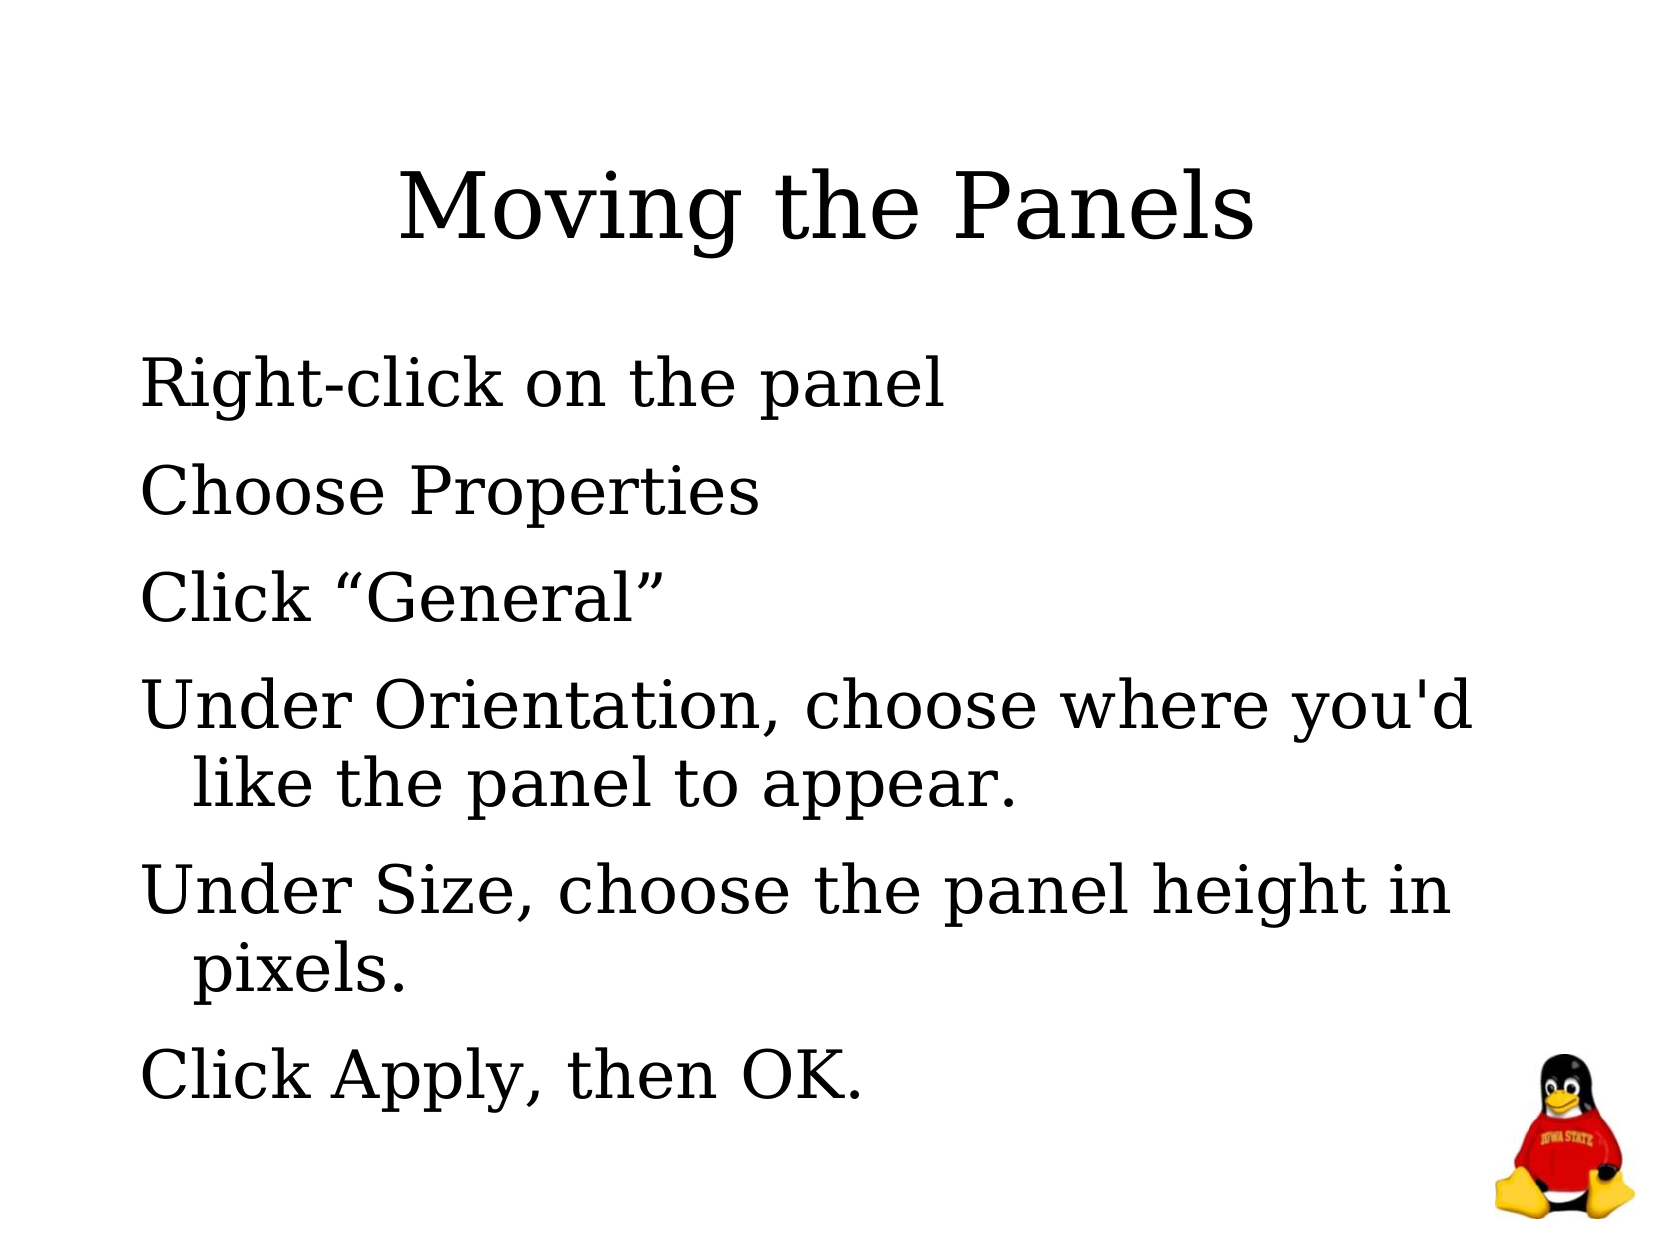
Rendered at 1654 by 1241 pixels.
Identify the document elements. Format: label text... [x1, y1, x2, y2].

title Moving the Panels [121, 102, 1534, 311]
picture [1495, 1054, 1635, 1219]
list Right-click on the panel Choose Properties Click “General” Under Orientation, choose where you'd like the panel to appear. Under Size, choose the panel height in pixels. Click Apply, then OK. [121, 344, 1534, 1127]
